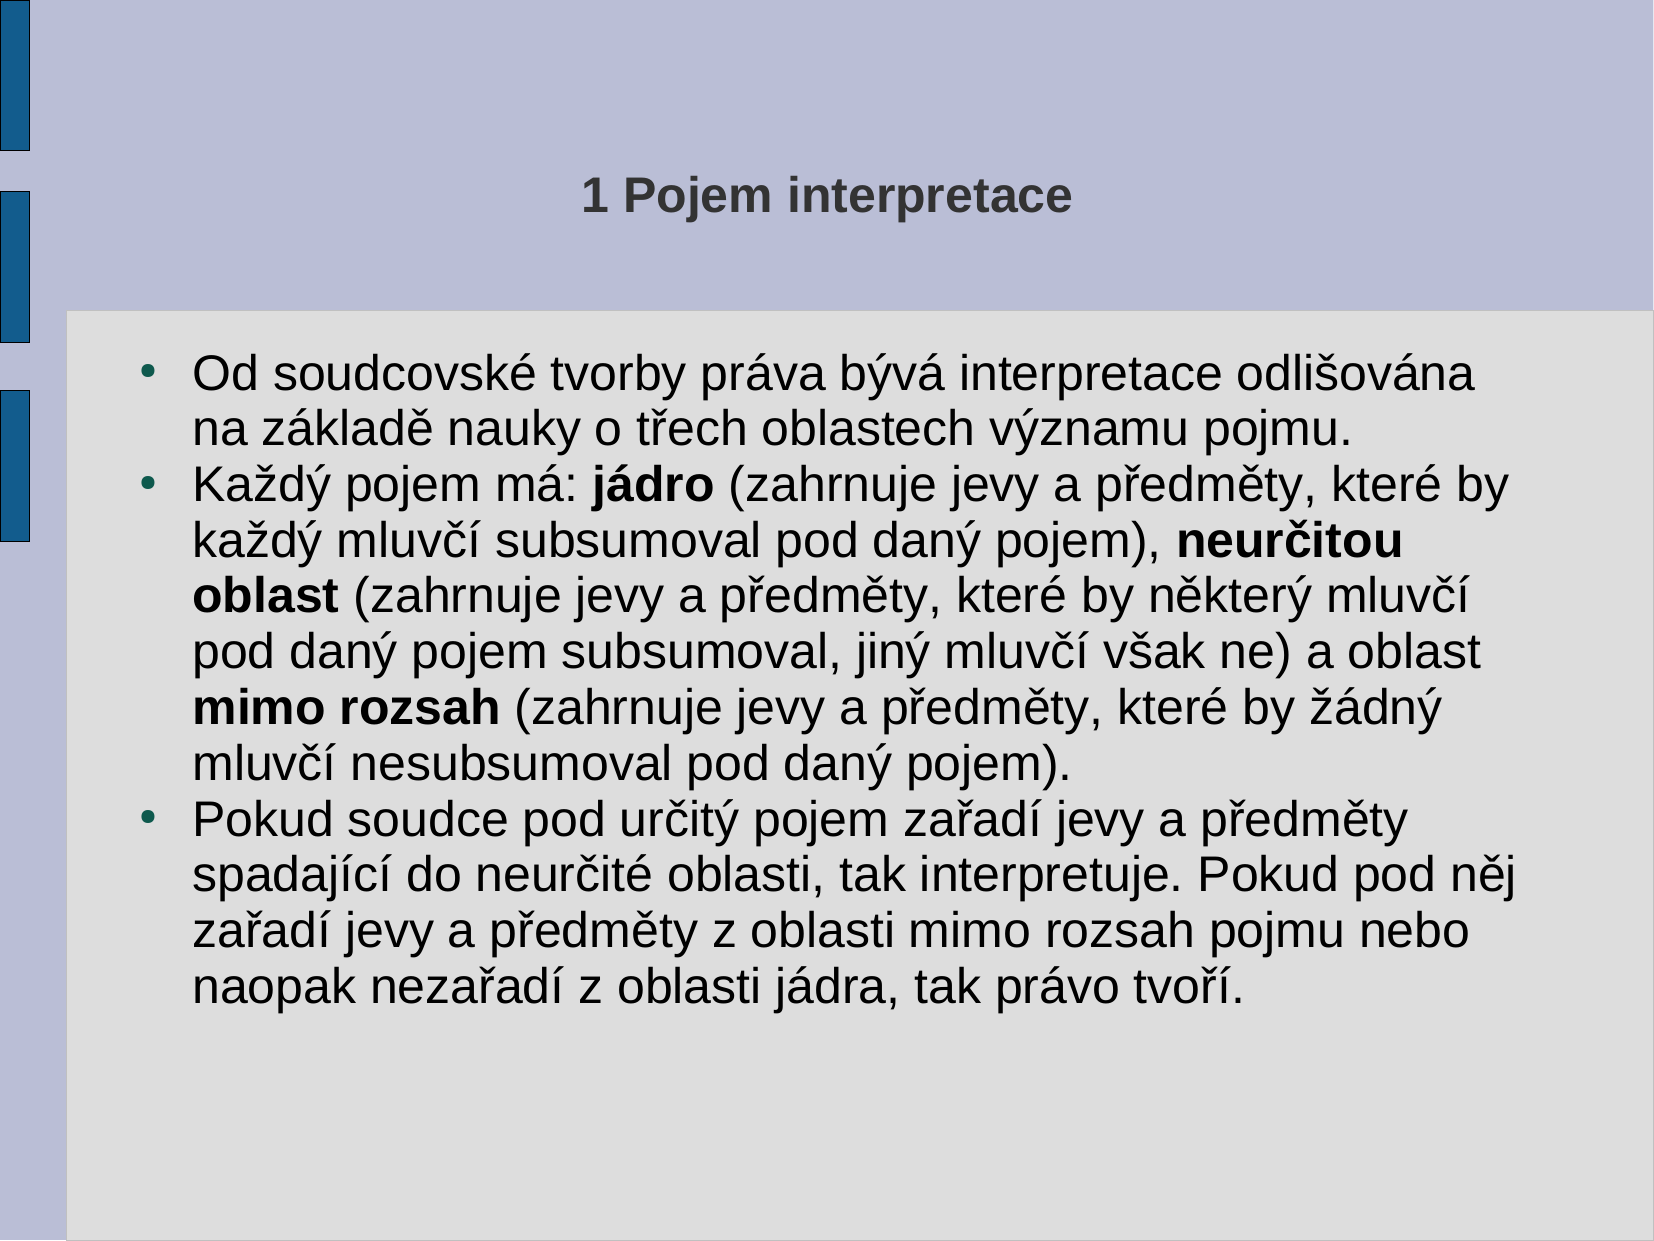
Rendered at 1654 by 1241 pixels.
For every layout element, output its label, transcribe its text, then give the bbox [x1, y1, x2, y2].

title 1 Pojem interpretace [121, 91, 1534, 299]
list Od soudcovské tvorby práva bývá interpretace odlišována na základě nauky o třech oblastech významu pojmu. Každý pojem má: jádro (zahrnuje jevy a předměty, které by každý mluvčí subsumoval pod daný pojem), neurčitou oblast (zahrnuje jevy a předměty, které by některý mluvčí pod daný pojem subsumoval, jiný mluvčí však ne) a oblast mimo rozsah (zahrnuje jevy a předměty, které by žádný mluvčí nesubsumoval pod daný pojem). Pokud soudce pod určitý pojem zařadí jevy a předměty spadající do neurčité oblasti, tak interpretuje. Pokud pod něj zařadí jevy a předměty z oblasti mimo rozsah pojmu nebo naopak nezařadí z oblasti jádra, tak právo tvoří. [121, 344, 1534, 1127]
